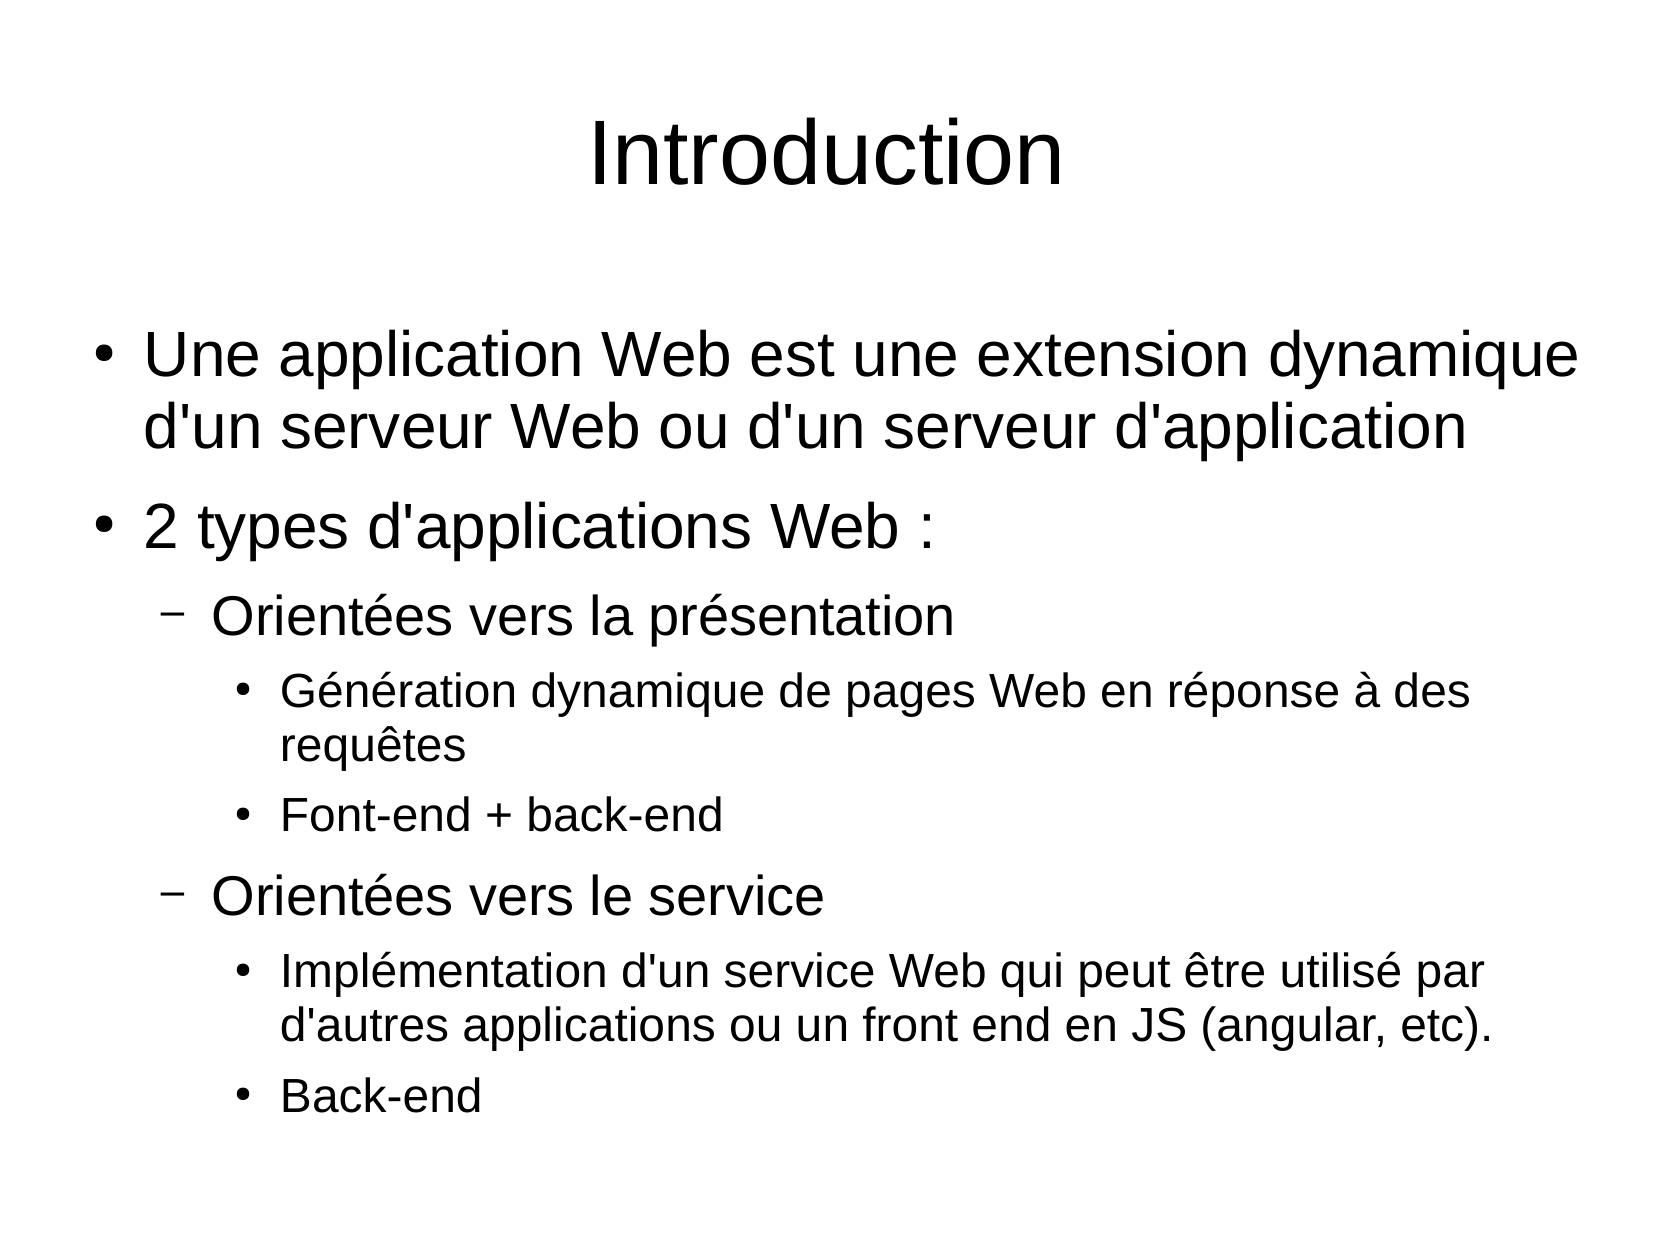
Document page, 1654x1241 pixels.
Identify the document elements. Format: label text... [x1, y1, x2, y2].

list Une application Web est une extension dynamique d'un serveur Web ou d'un serveur d'application 2 types d'applications Web : Orientées vers la présentation Génération dynamique de pages Web en réponse à des requêtes Font-end + back-end Orientées vers le service Implémentation d'un service Web qui peut être utilisé par d'autres applications ou un front end en JS (angular, etc). Back-end [75, 318, 1595, 1198]
title Introduction [82, 49, 1571, 257]
